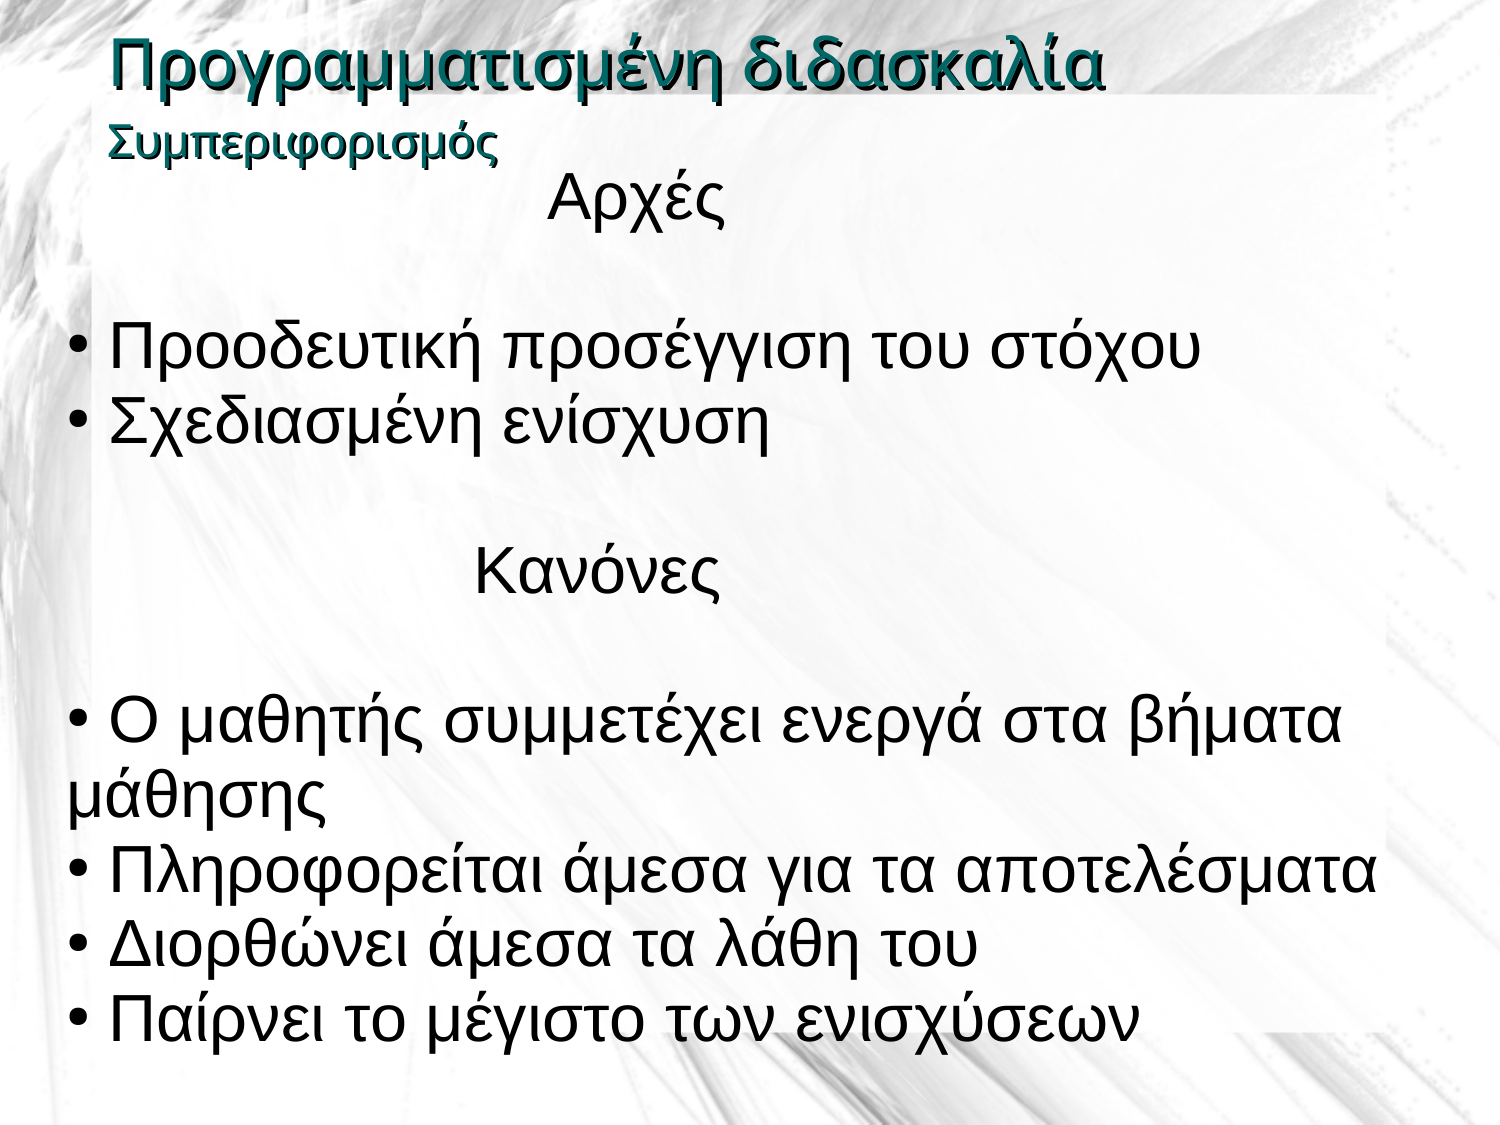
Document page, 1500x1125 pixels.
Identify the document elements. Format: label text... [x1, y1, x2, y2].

picture [0, 0, 1500, 1125]
subtitle Αρχές Προοδευτική προσέγγιση του στόχου Σχεδιασμένη ενίσχυση Κανόνες Ο μαθητής συμμετέχει ενεργά στα βήματα μάθησης Πληροφορείται άμεσα για τα αποτελέσματα Διορθώνει άμεσα τα λάθη του Παίρνει το μέγιστο των ενισχύσεων [66, 84, 1385, 1057]
title Προγραμματισμένη διδασκαλία Συμπεριφορισμός [107, 14, 1367, 84]
